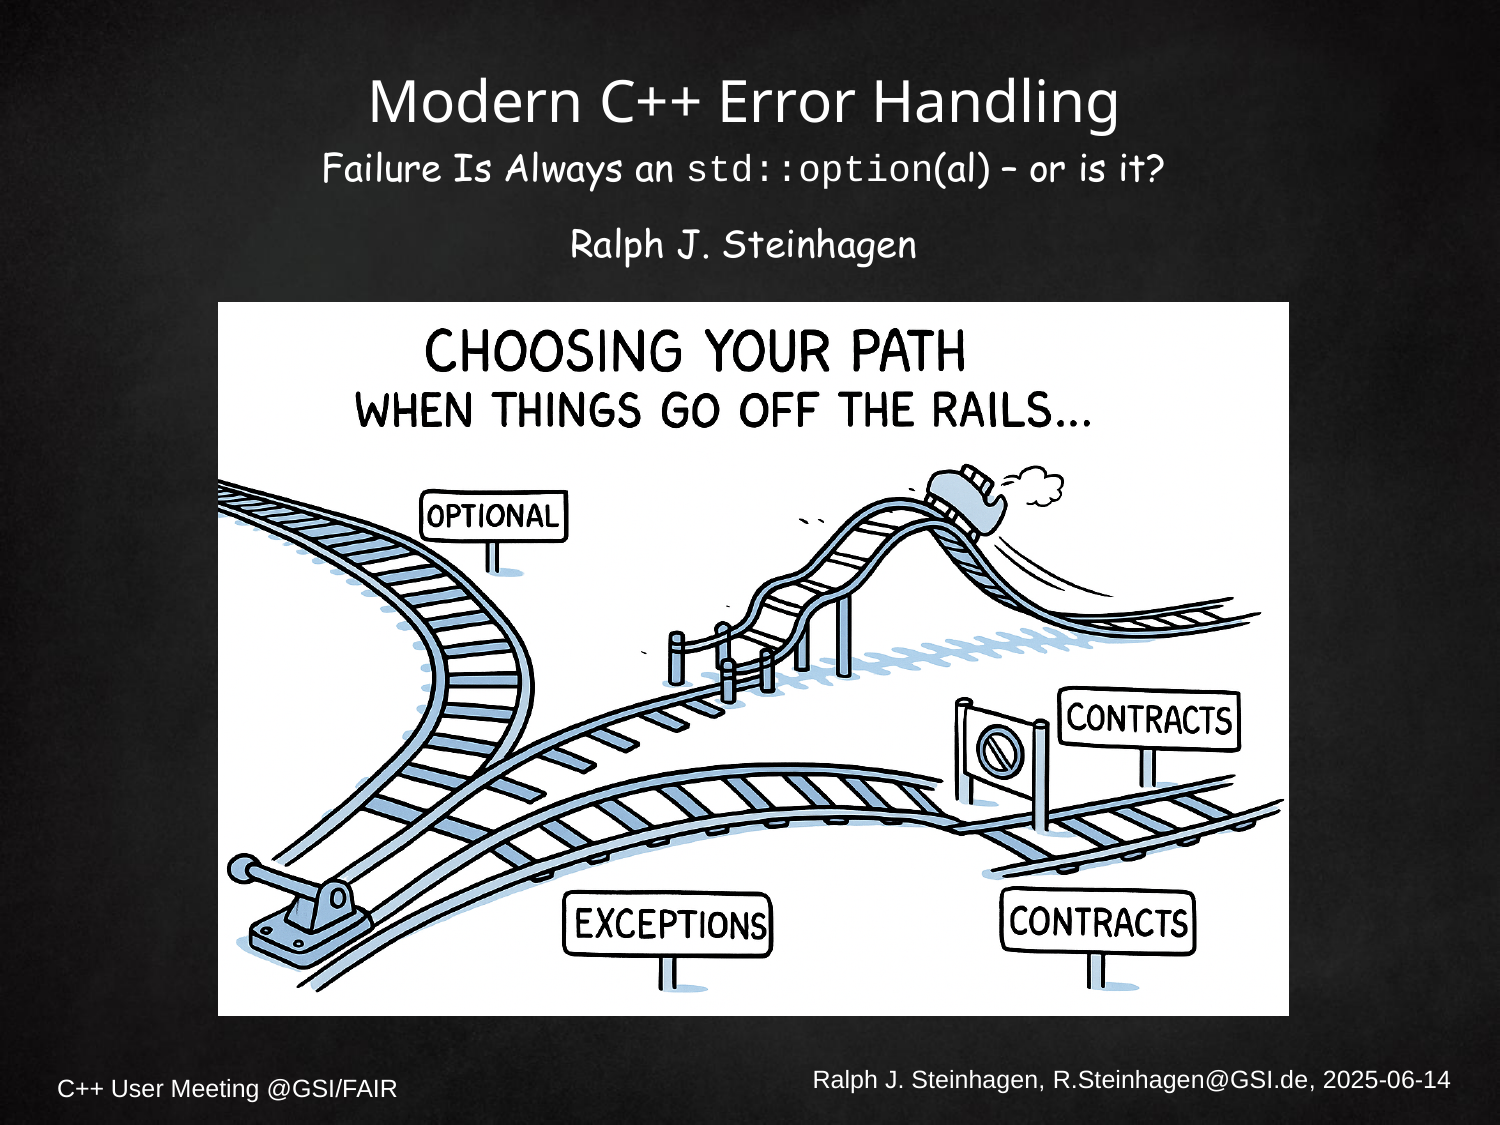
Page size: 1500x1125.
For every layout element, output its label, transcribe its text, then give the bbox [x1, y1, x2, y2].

text_box Ralph J. Steinhagen, R.Steinhagen@GSI.de, 2025-06-14 [792, 1058, 1467, 1111]
text_box C++ User Meeting @GSI/FAIR [42, 1067, 414, 1111]
picture [0, 0, 1500, 1125]
text_box Modern C++ Error Handling Failure Is Always an std::option(al) – or is it? Ralph J. Steinhagen [59, 53, 1430, 284]
